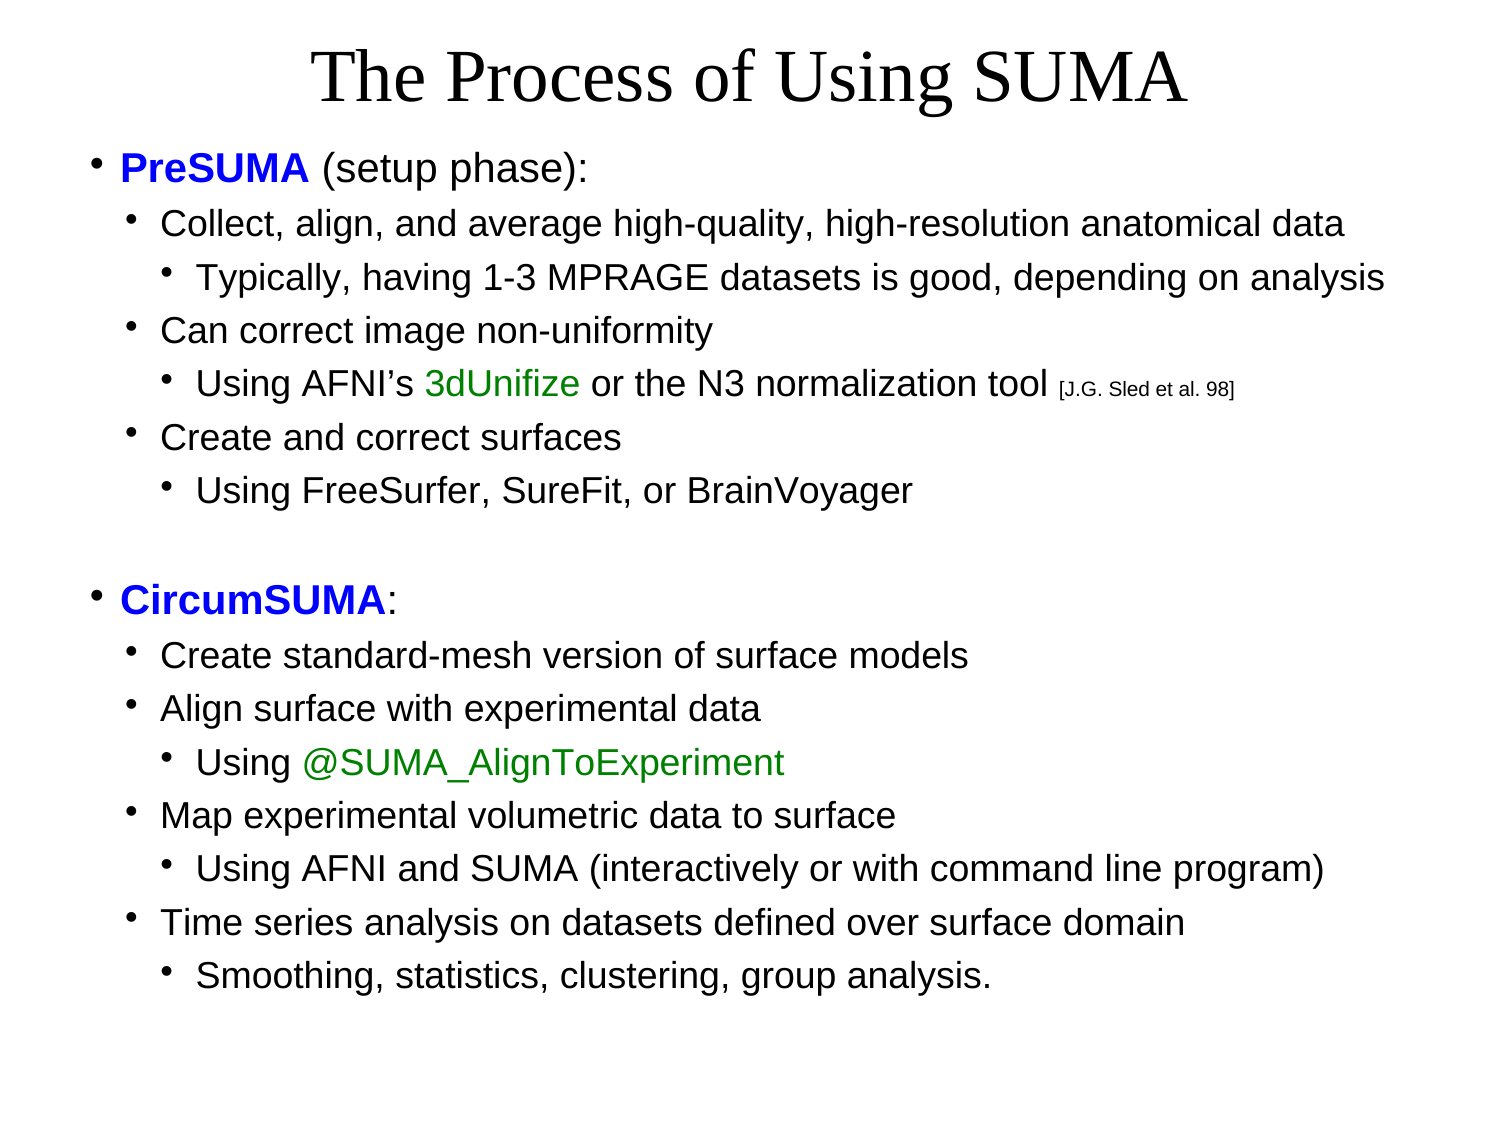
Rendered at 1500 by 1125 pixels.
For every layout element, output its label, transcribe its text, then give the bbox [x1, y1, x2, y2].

title The Process of Using SUMA [112, 17, 1388, 74]
list PreSUMA (setup phase): Collect, align, and average high-quality, high-resolution anatomical data Typically, having 1-3 MPRAGE datasets is good, depending on analysis Can correct image non-uniformity Using AFNI’s 3dUnifize or the N3 normalization tool [J.G. Sled et al. 98] Create and correct surfaces Using FreeSurfer, SureFit, or BrainVoyager CircumSUMA: Create standard-mesh version of surface models Align surface with experimental data Using @SUMA_AlignToExperiment Map experimental volumetric data to surface Using AFNI and SUMA (interactively or with command line program) Time series analysis on datasets defined over surface domain Smoothing, statistics, clustering, group analysis. [74, 74, 1453, 1013]
